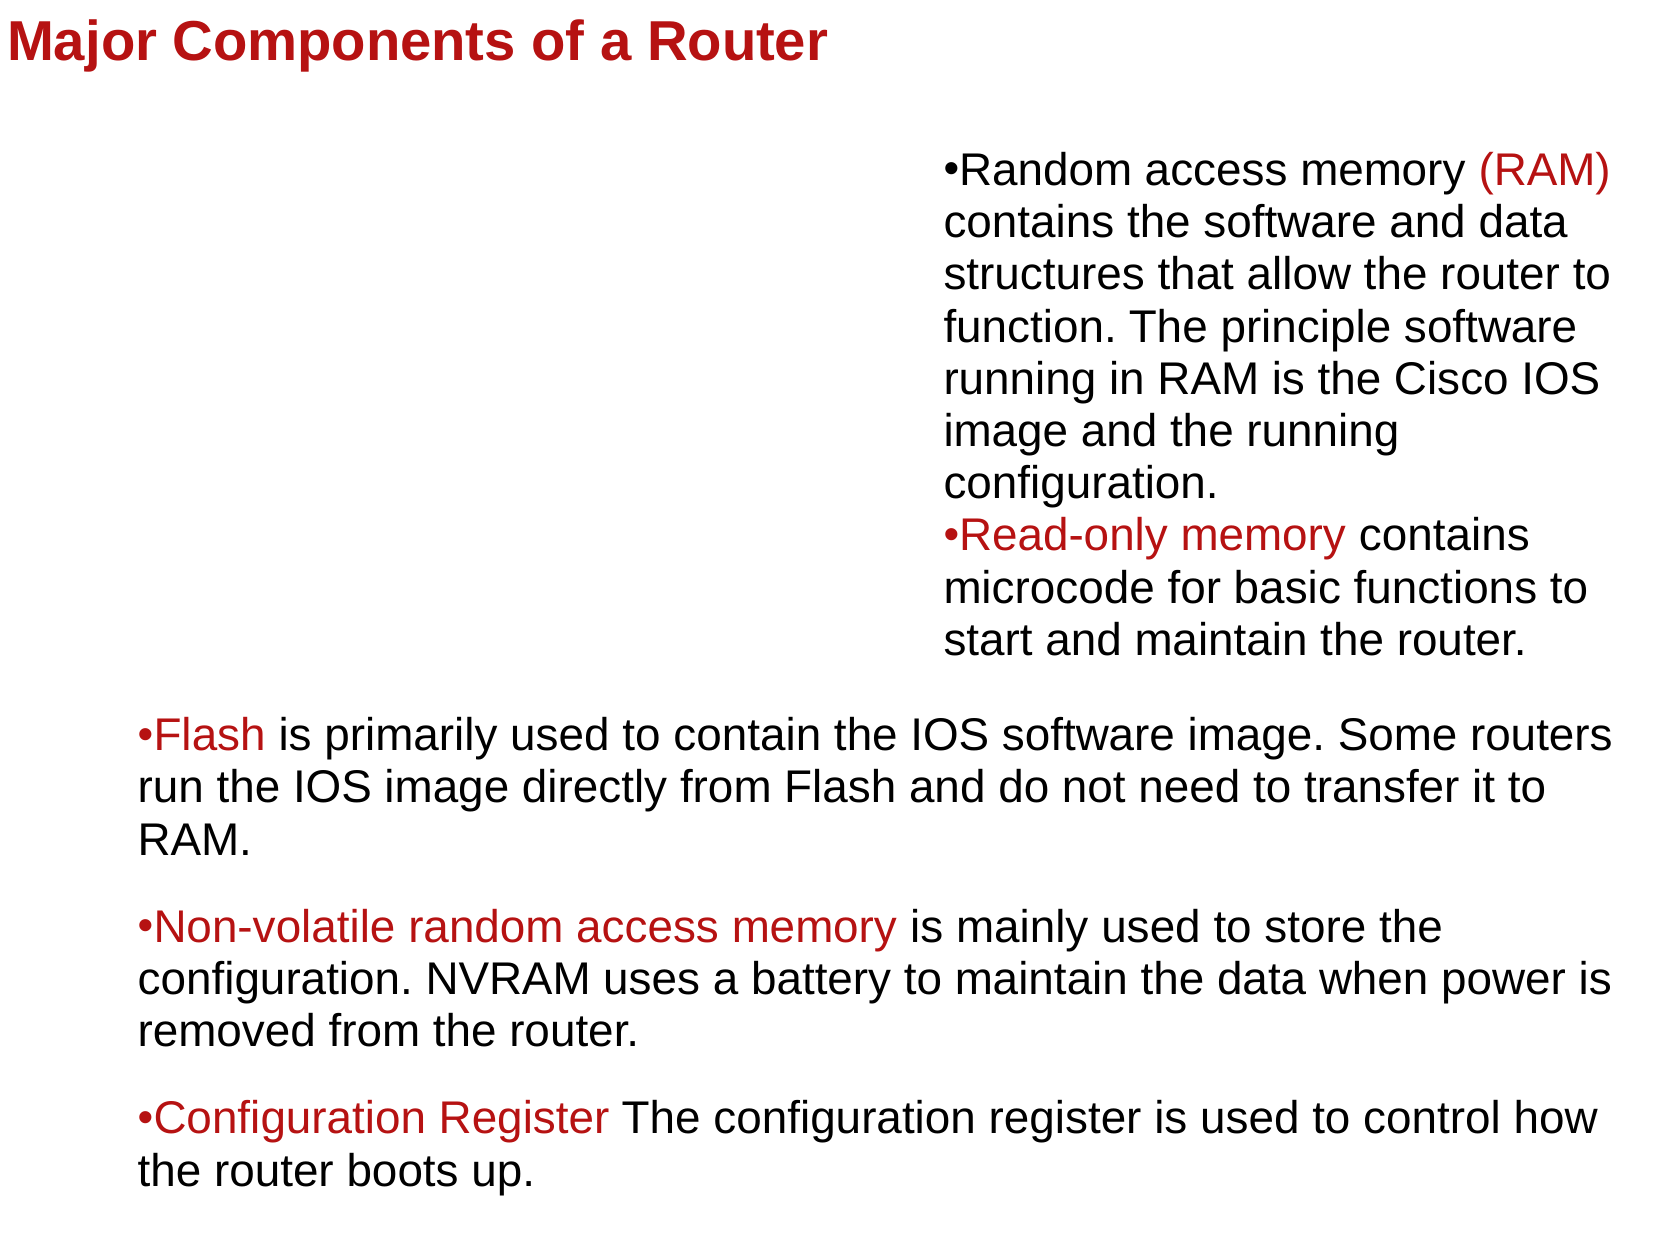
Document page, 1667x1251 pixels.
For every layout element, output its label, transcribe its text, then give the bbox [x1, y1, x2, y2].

text_box Random access memory (RAM) contains the software and data structures that allow the router to function. The principle software running in RAM is the Cisco IOS image and the running configuration. Read-only memory contains microcode for basic functions to start and maintain the router. [868, 143, 1618, 701]
text_box Major Components of a Router [7, 9, 838, 74]
text_box Flash is primarily used to contain the IOS software image. Some routers run the IOS image directly from Flash and do not need to transfer it to RAM. Non-volatile random access memory is mainly used to store the configuration. NVRAM uses a battery to maintain the data when power is removed from the router. Configuration Register The configuration register is used to control how the router boots up. [62, 708, 1660, 1197]
